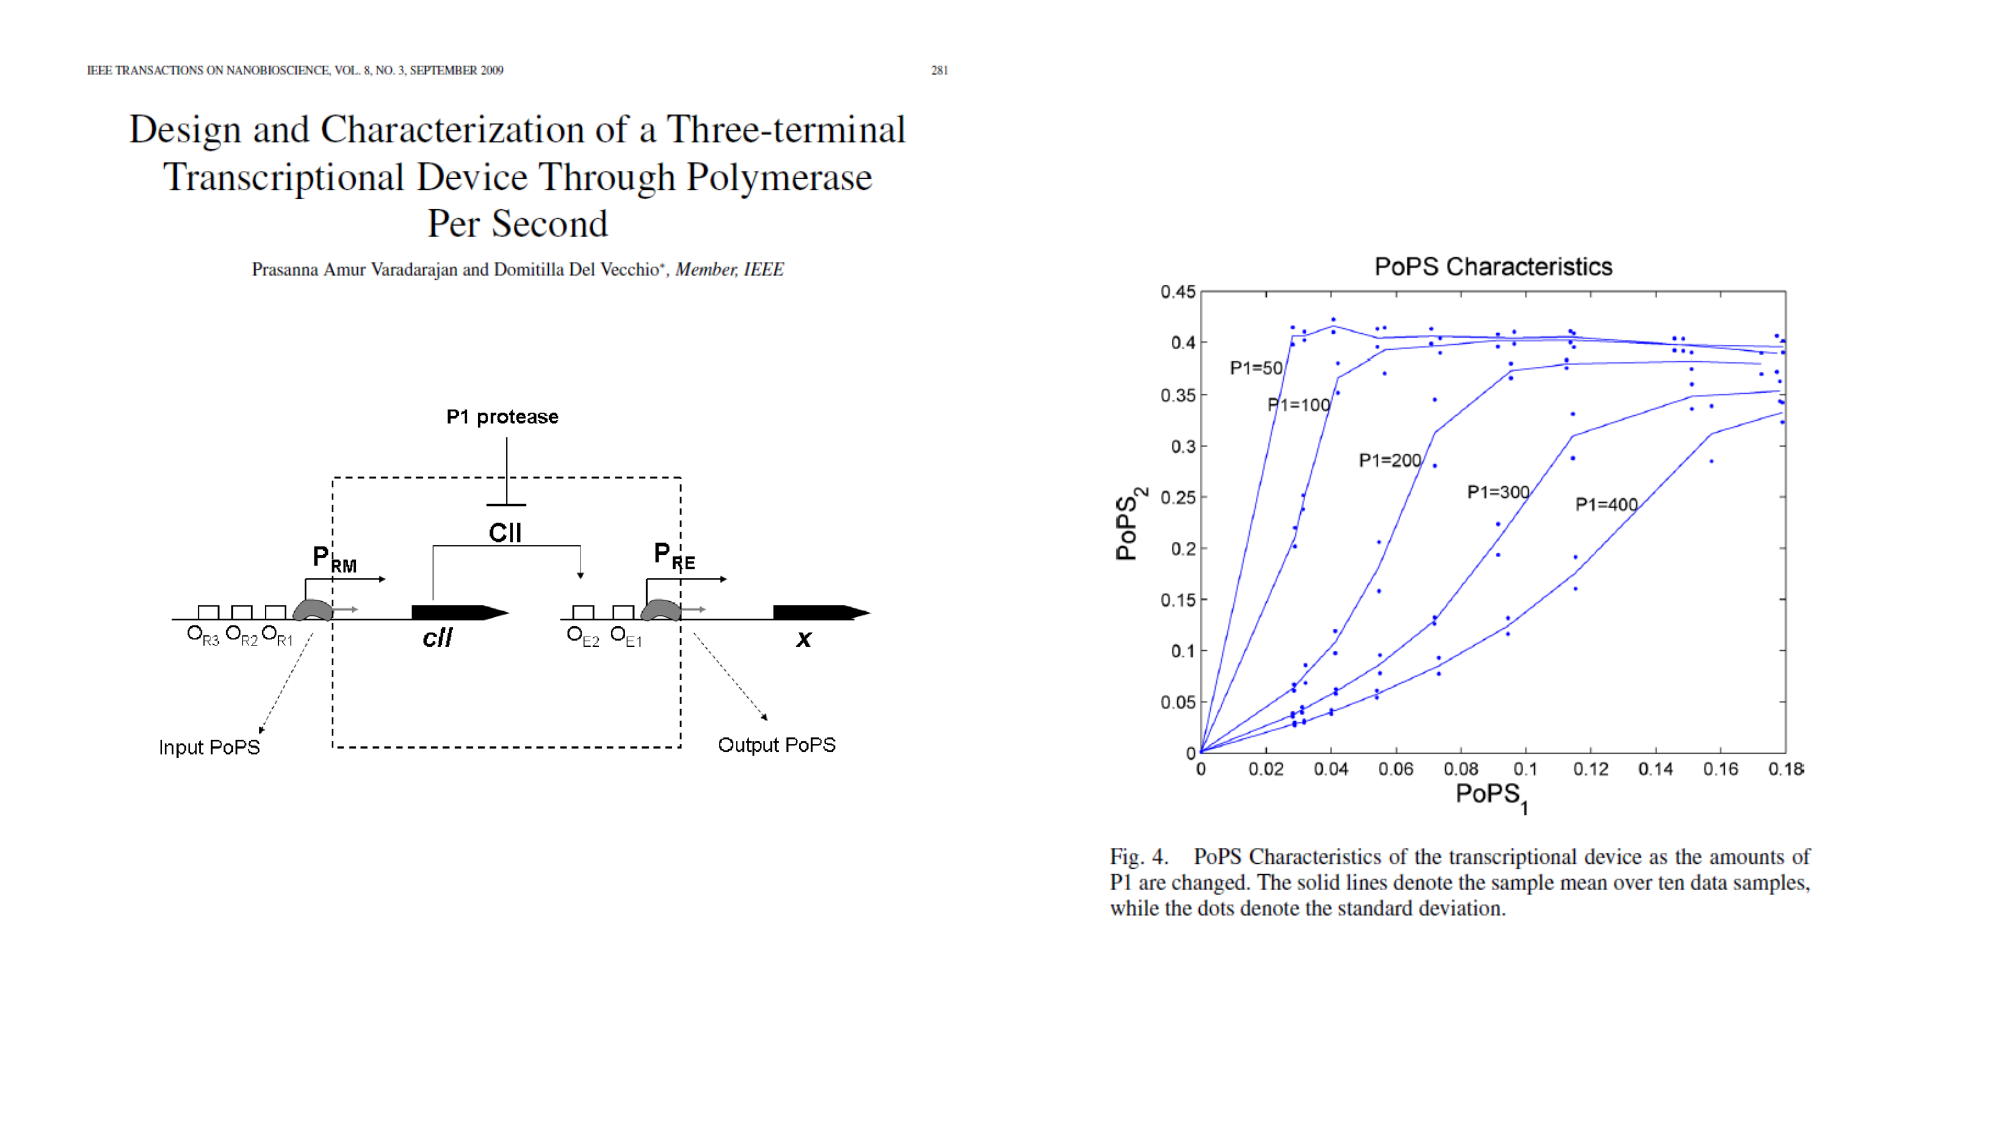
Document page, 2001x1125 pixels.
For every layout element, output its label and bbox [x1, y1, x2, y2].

picture [101, 369, 883, 778]
picture [74, 58, 953, 298]
picture [1076, 213, 1824, 933]
